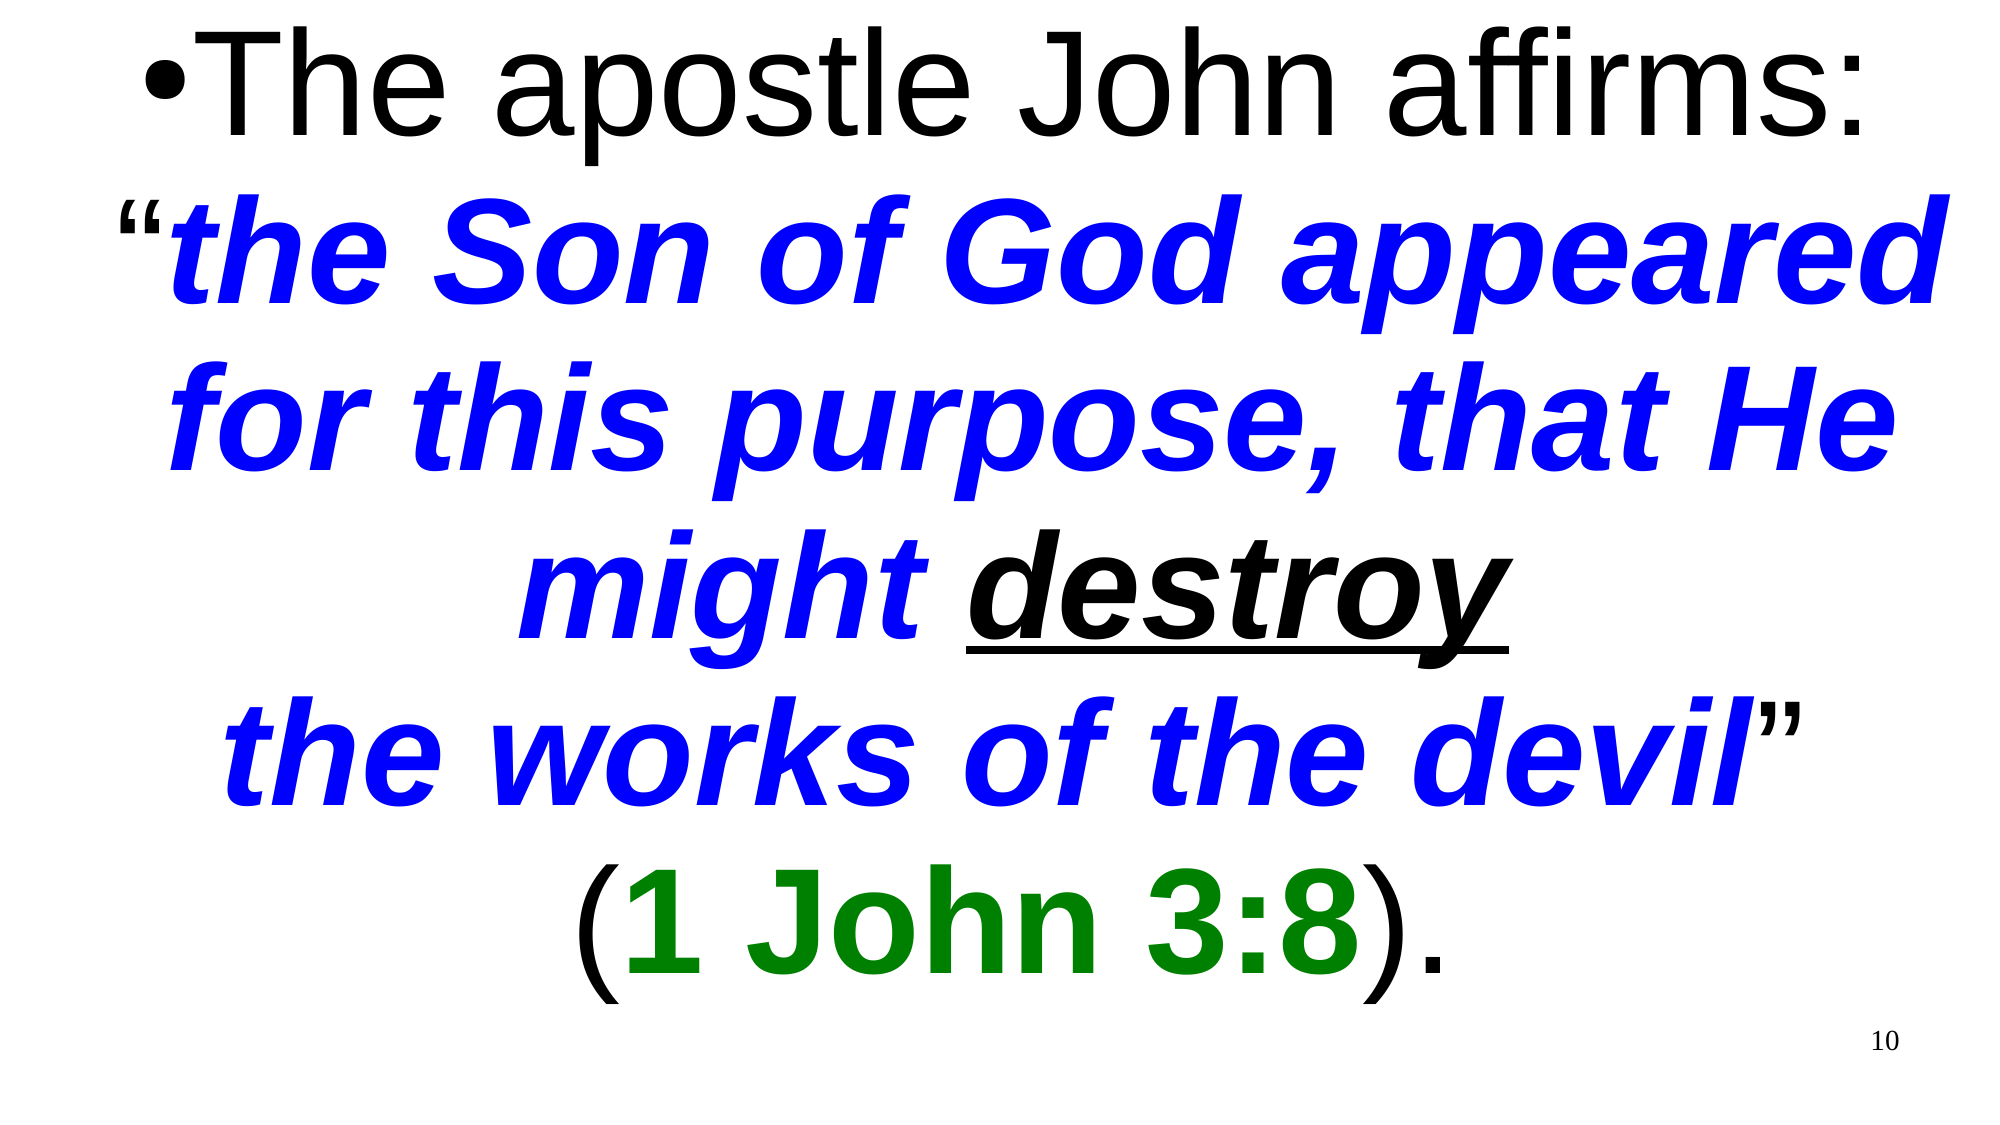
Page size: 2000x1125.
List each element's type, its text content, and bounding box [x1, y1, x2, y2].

list The apostle John affirms: “the Son of God appeared for this purpose, that He might destroy the works of the devil” (1 John 3:8). [0, 0, 1996, 1123]
